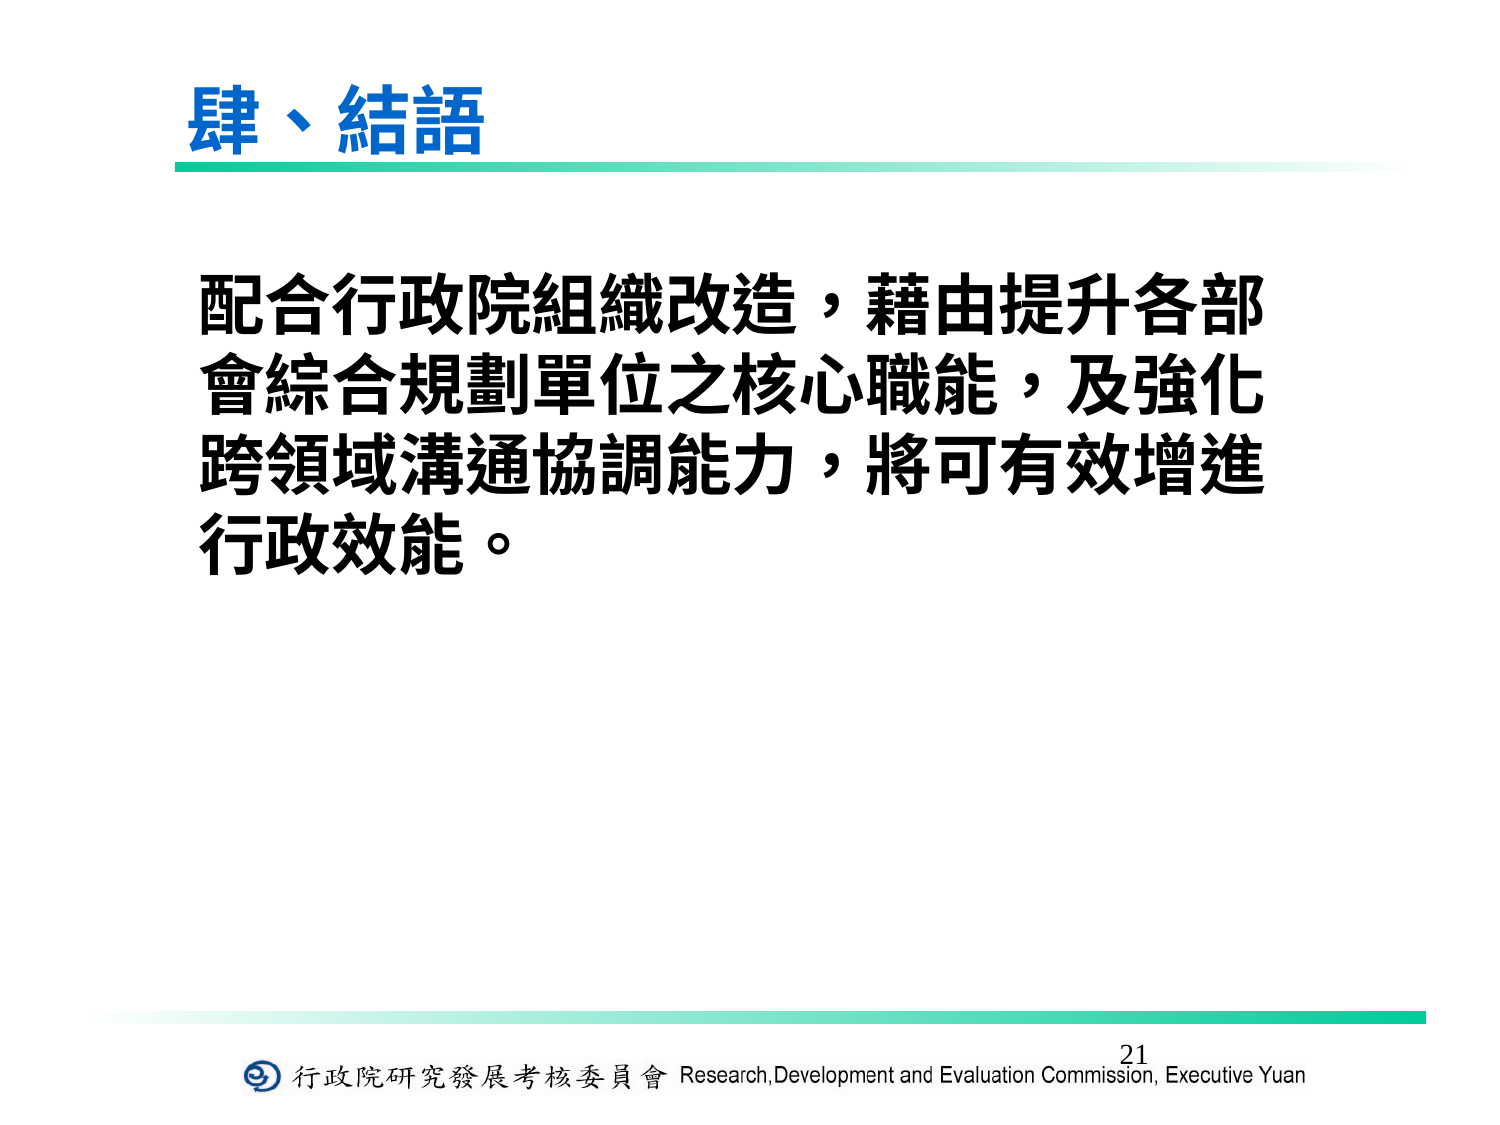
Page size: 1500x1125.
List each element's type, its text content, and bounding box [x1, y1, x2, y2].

text_box 肆、結語 [123, 66, 549, 173]
text_box [1104, 1027, 1455, 1106]
text_box 配合行政院組織改造，藉由提升各部會綜合規劃單位之核心職能，及強化跨領域溝通協調能力，將可有效增進行政效能。 [183, 255, 1329, 594]
